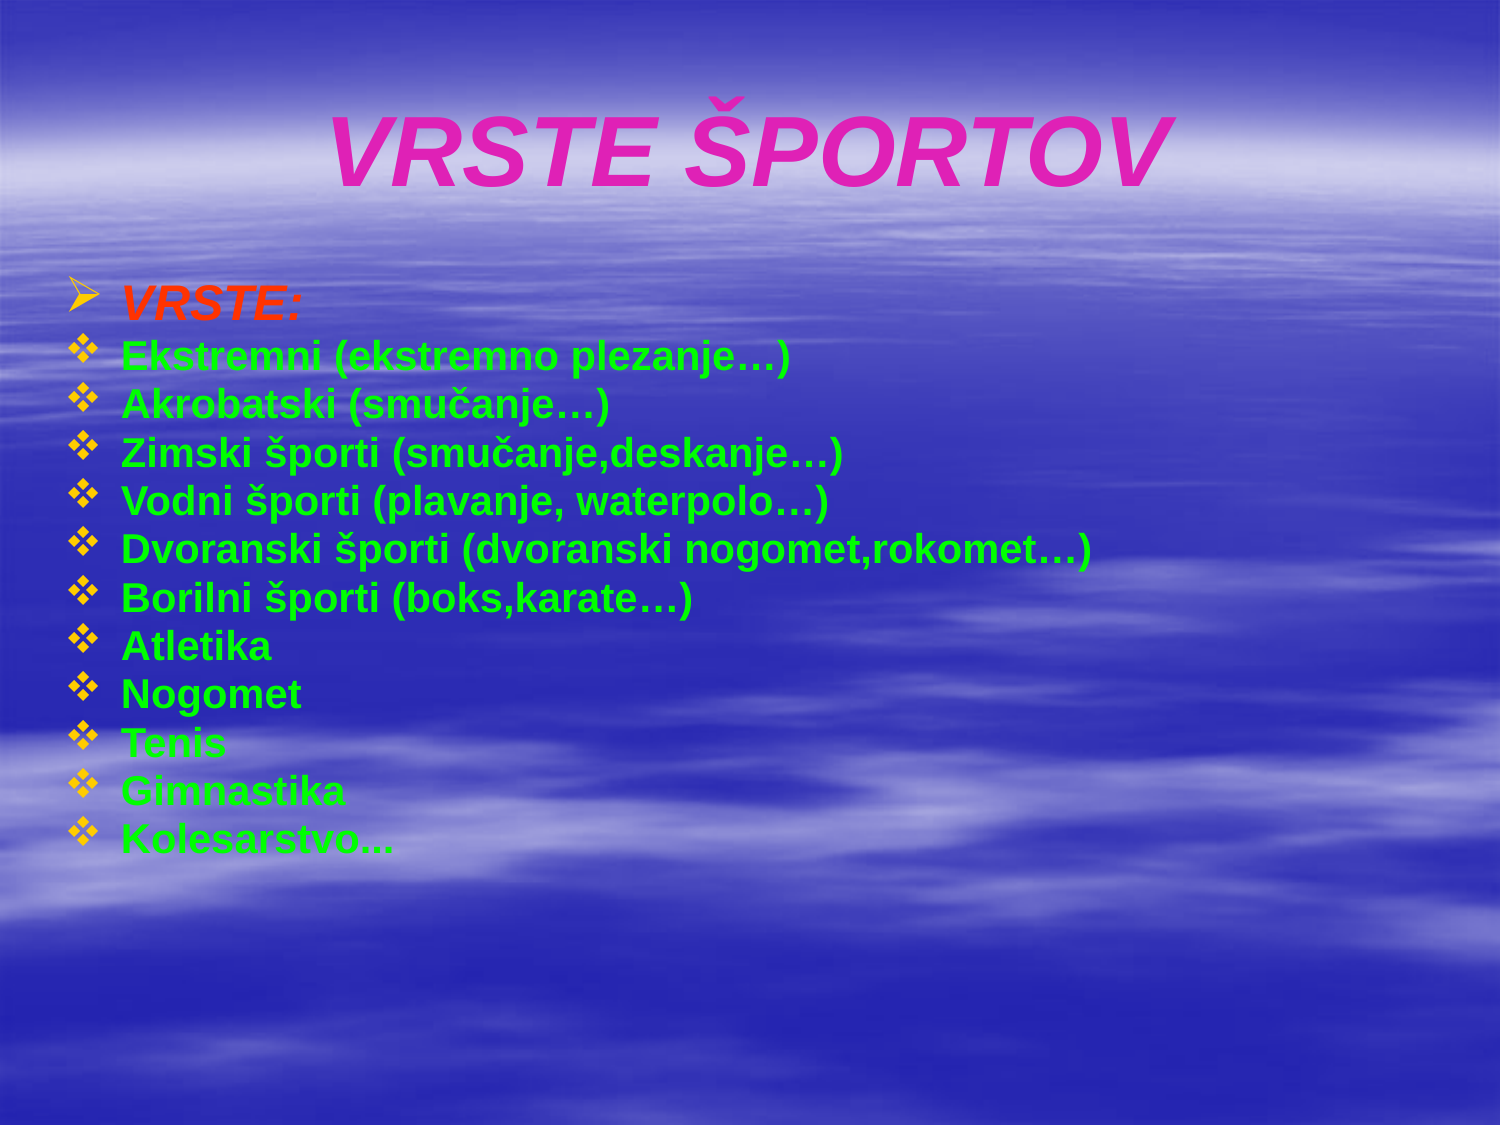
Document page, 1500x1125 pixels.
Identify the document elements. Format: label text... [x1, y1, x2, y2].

picture [0, 0, 1500, 1125]
title VRSTE ŠPORTOV [49, 37, 1446, 255]
list VRSTE: Ekstremni (ekstremno plezanje…) Akrobatski (smučanje…) Zimski športi (smučanje,deskanje…) Vodni športi (plavanje, waterpolo…) Dvoranski športi (dvoranski nogomet,rokomet…) Borilni športi (boks,karate…) Atletika Nogomet Tenis Gimnastika Kolesarstvo... [49, 275, 1451, 1001]
